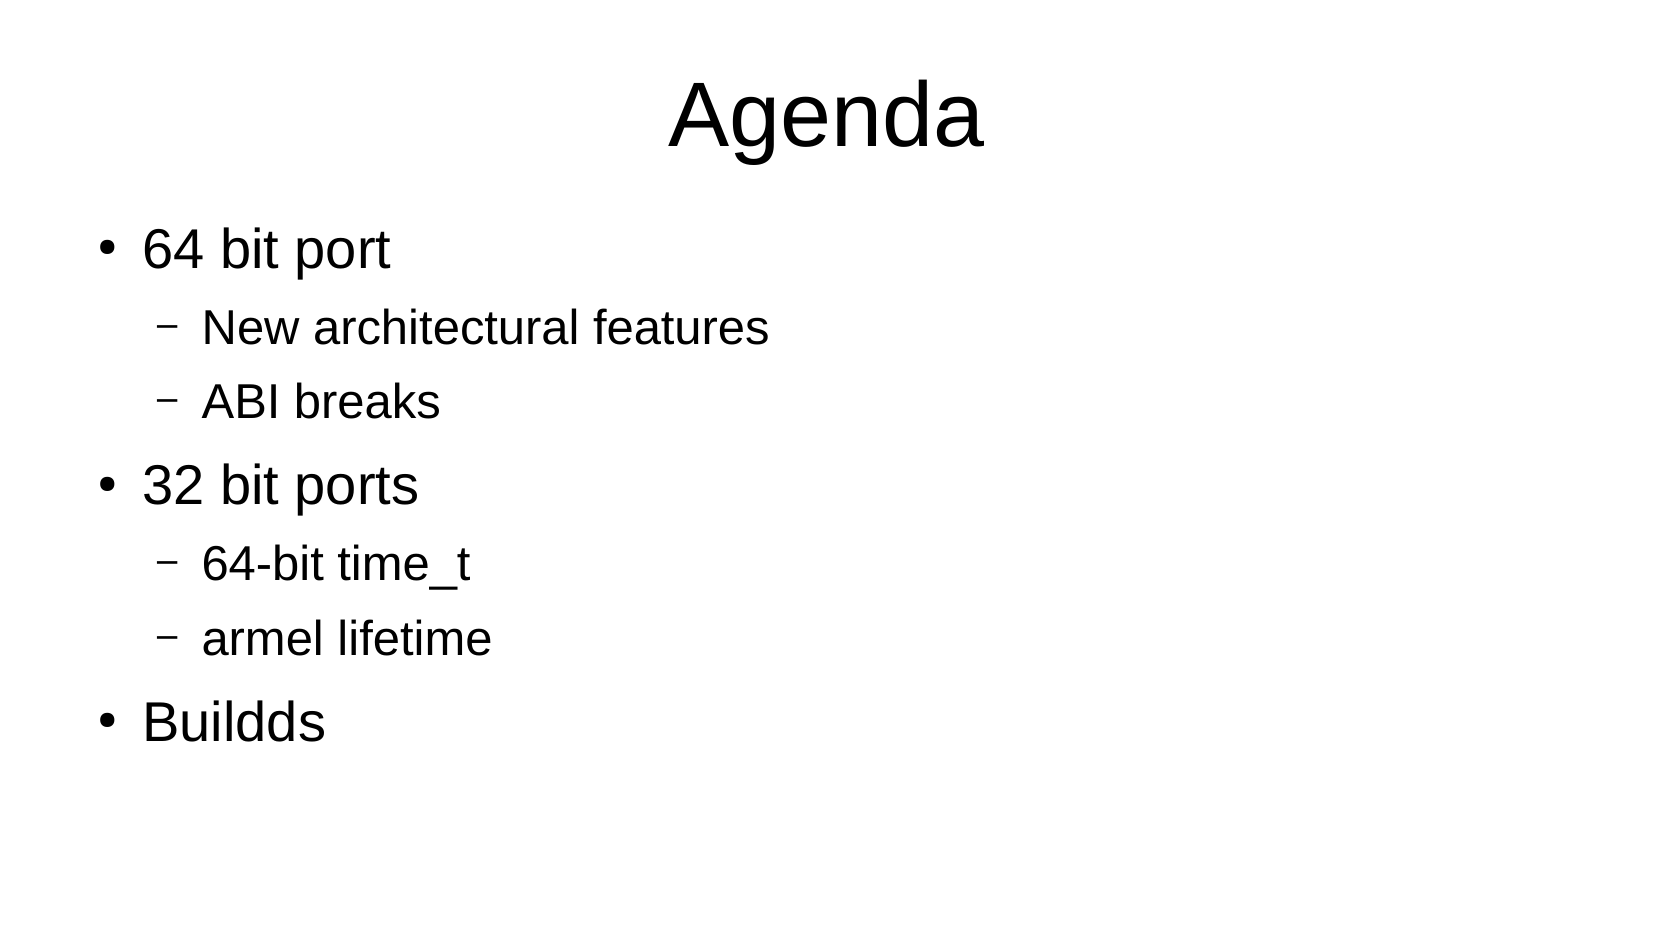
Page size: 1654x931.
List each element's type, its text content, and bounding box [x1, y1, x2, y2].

title Agenda [82, 37, 1571, 193]
list 64 bit port New architectural features ABI breaks 32 bit ports 64-bit time_t armel lifetime Buildds [82, 217, 1571, 758]
